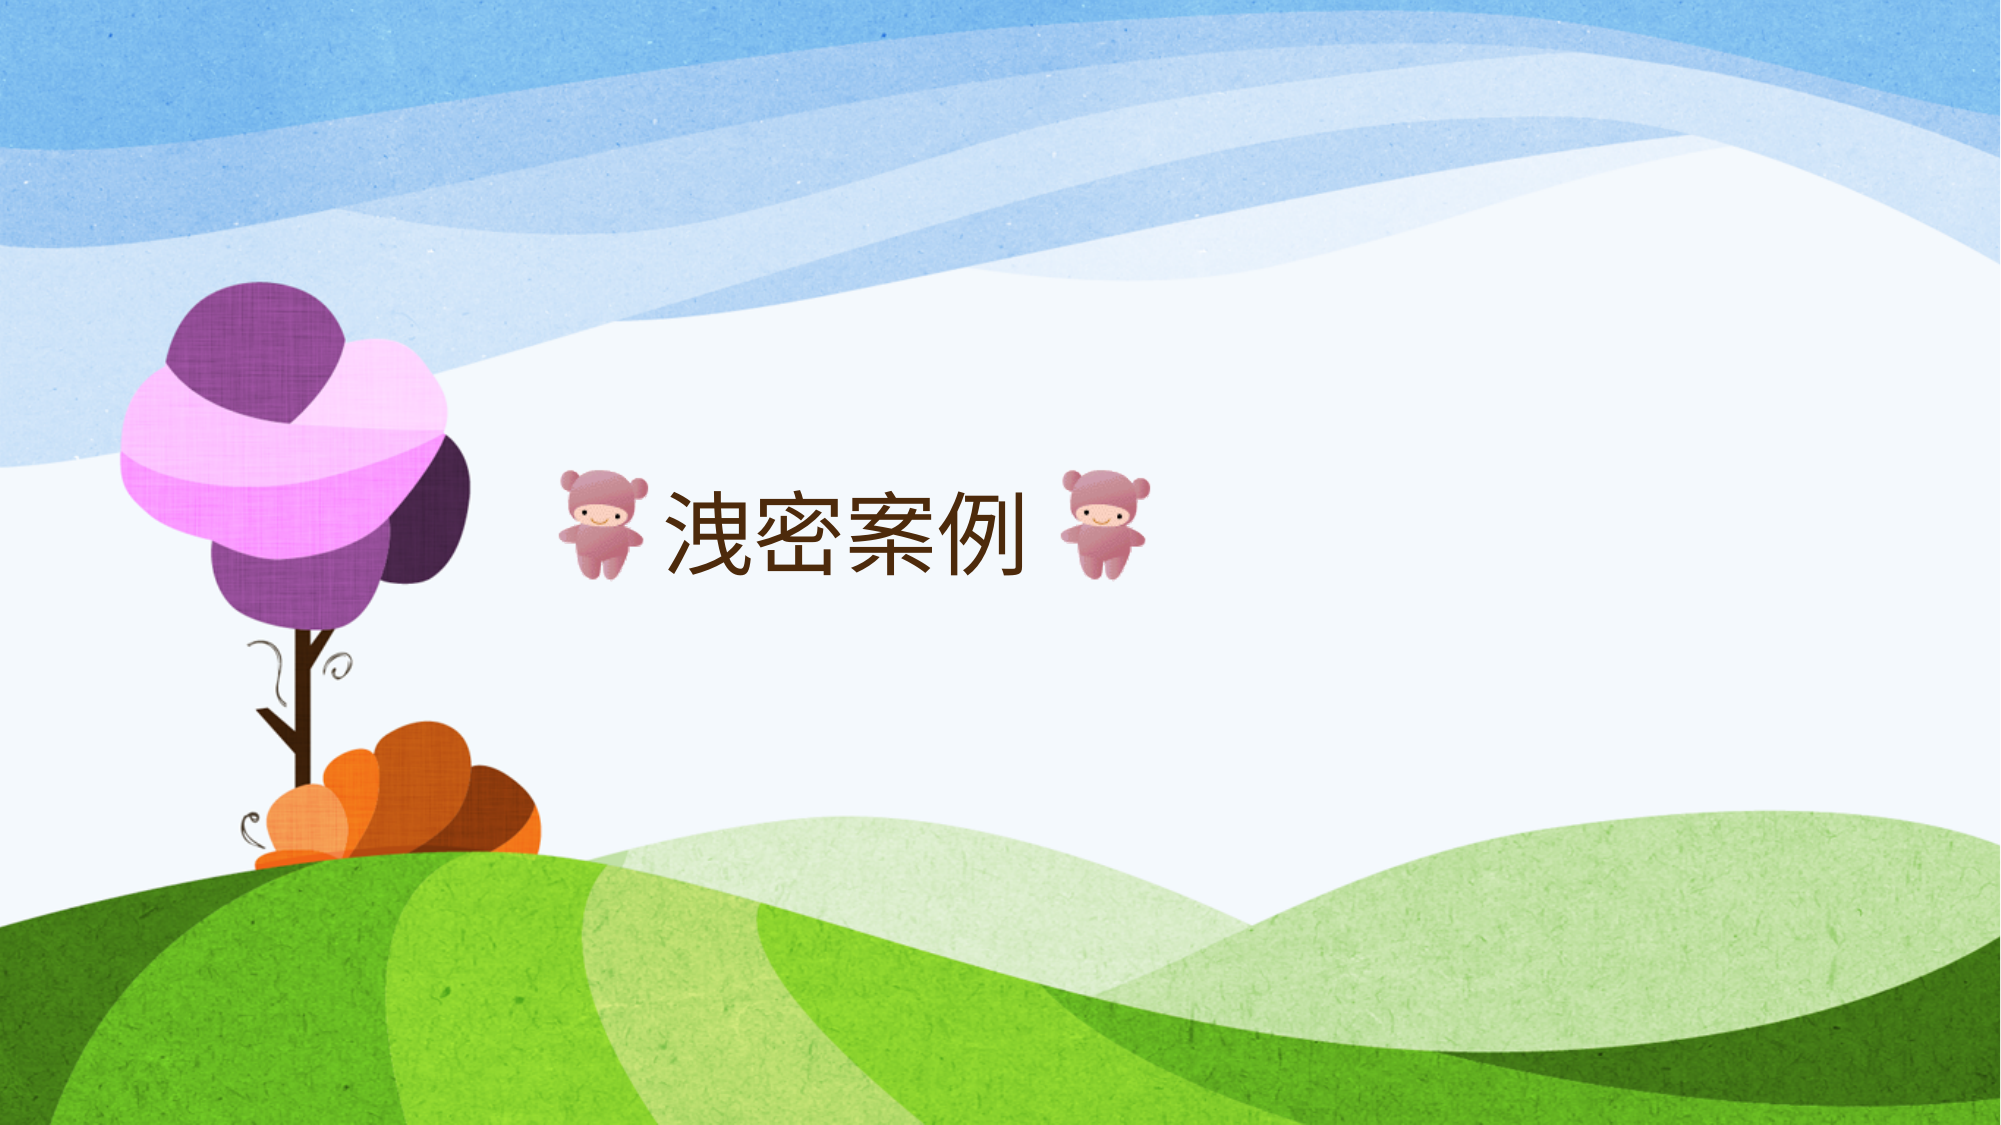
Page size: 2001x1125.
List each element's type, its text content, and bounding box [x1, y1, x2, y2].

title 洩密案例 [647, 296, 1773, 597]
picture [0, 0, 2001, 1125]
